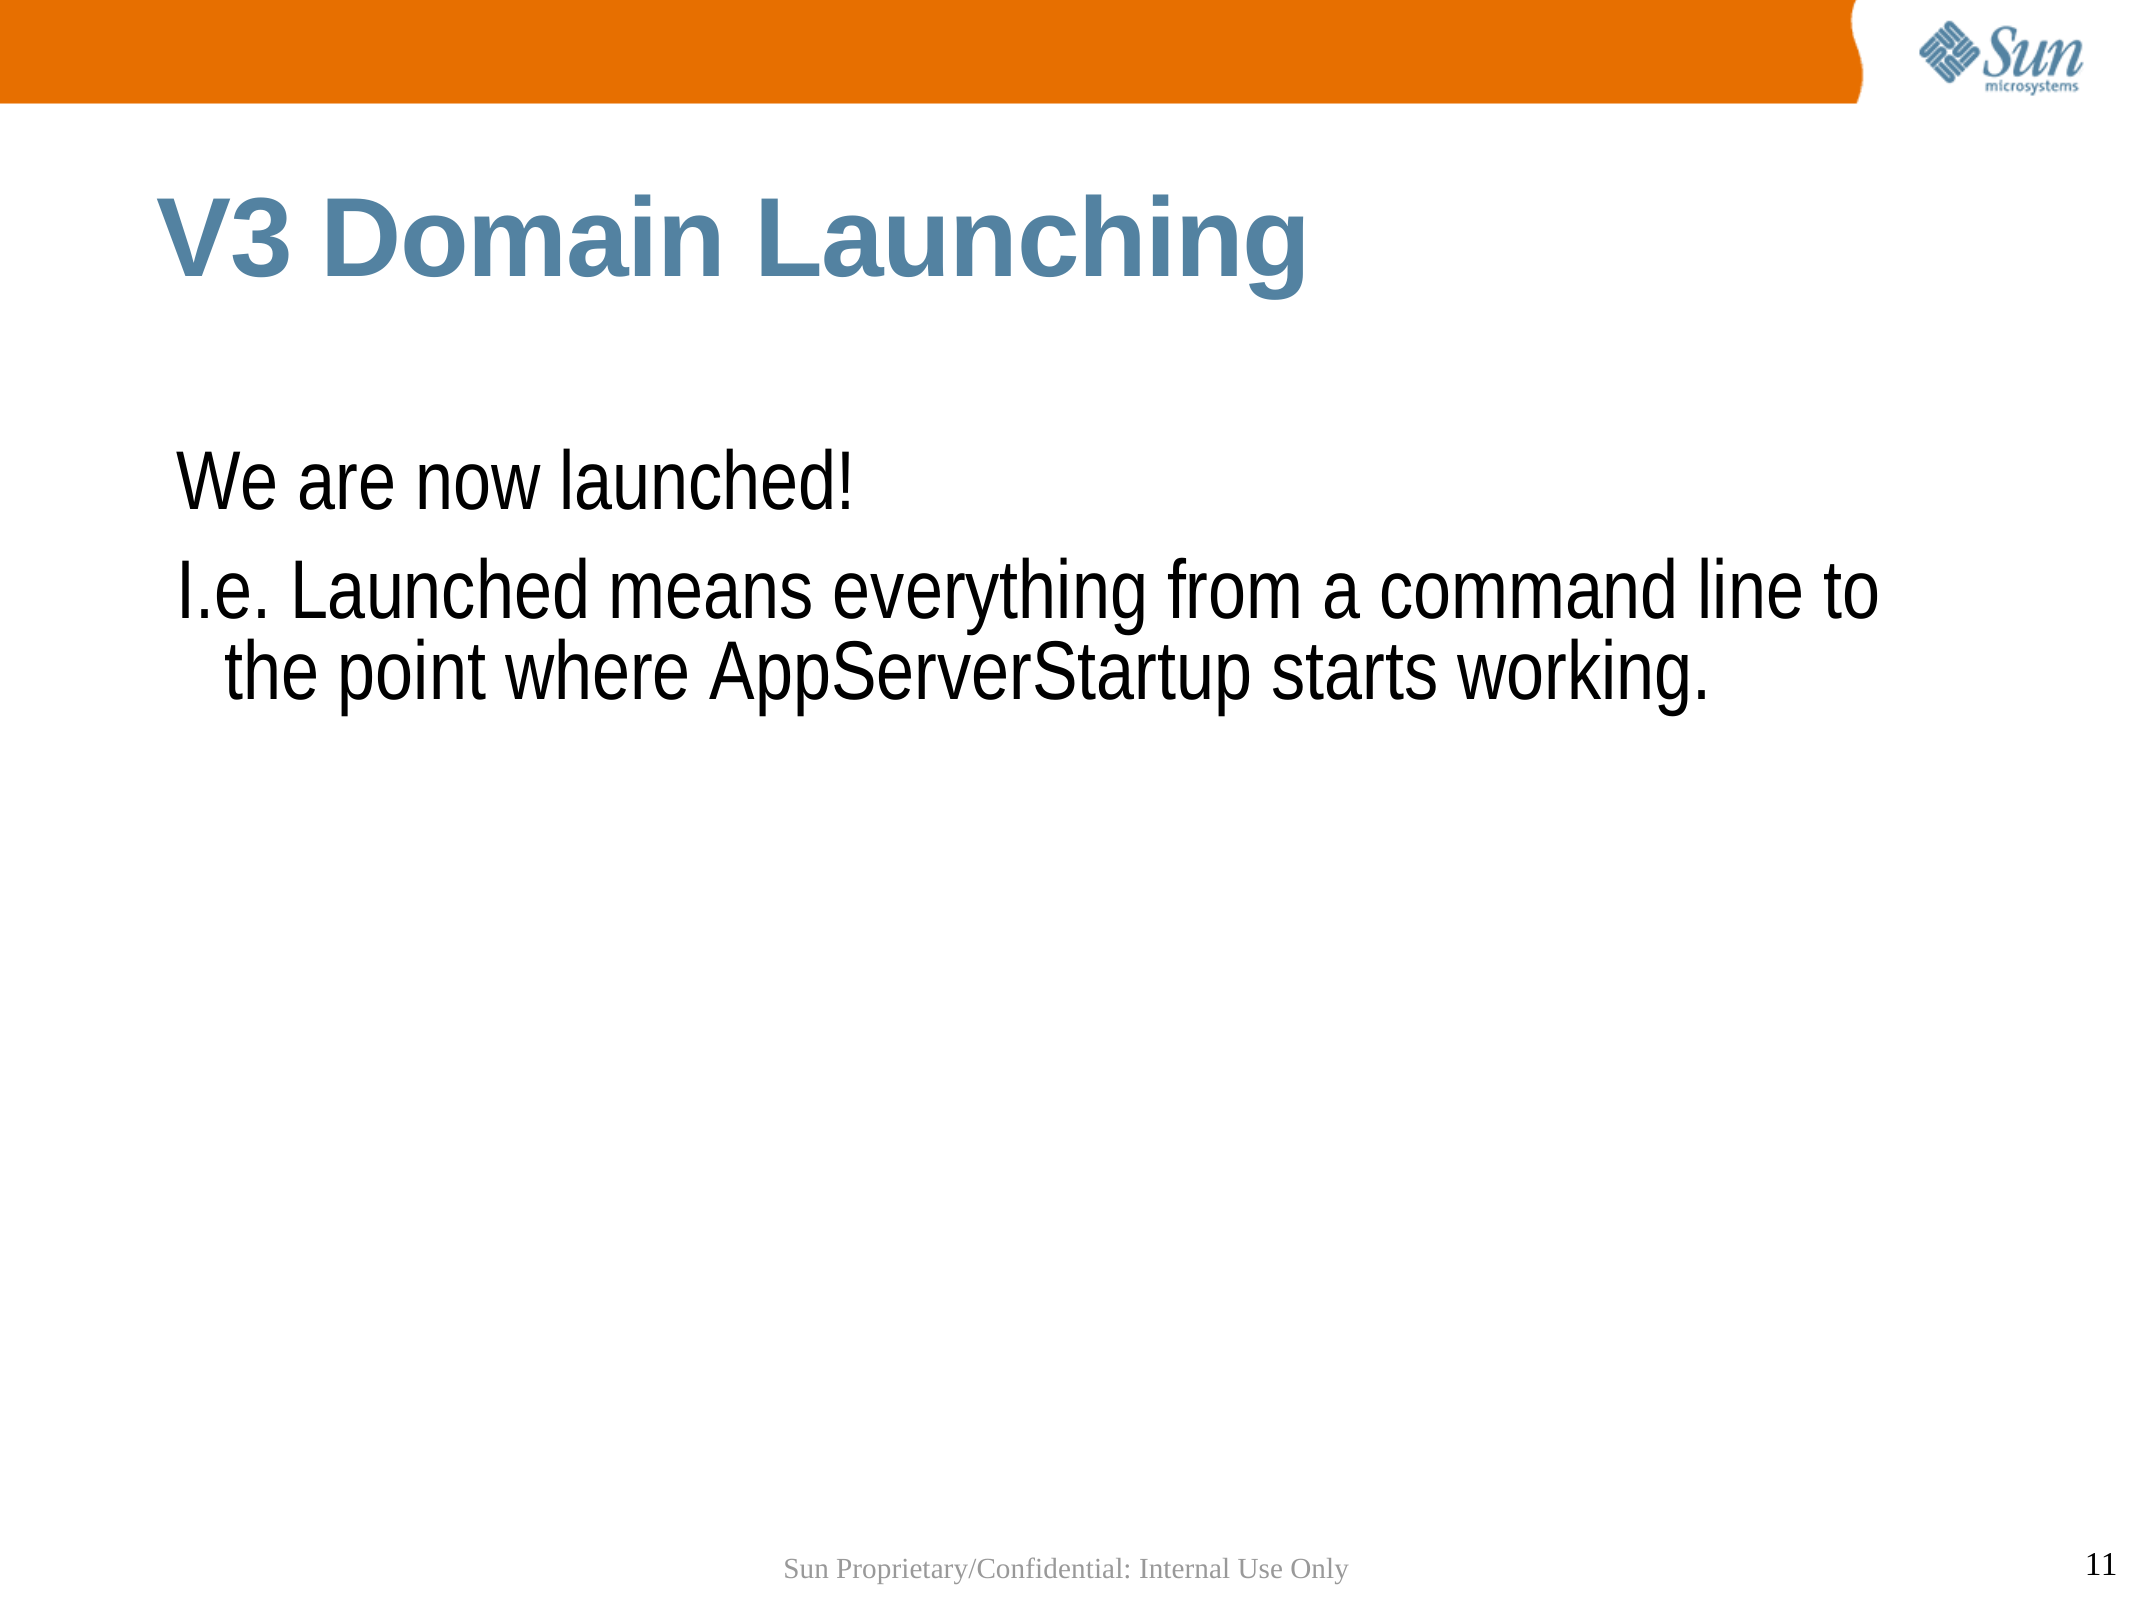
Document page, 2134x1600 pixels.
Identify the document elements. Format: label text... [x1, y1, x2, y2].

picture [0, 0, 2134, 107]
list We are now launched! I.e. Launched means everything from a command line to the point where AppServerStartup starts working. [156, 444, 1979, 1139]
title V3 Domain Launching [156, 185, 1979, 421]
